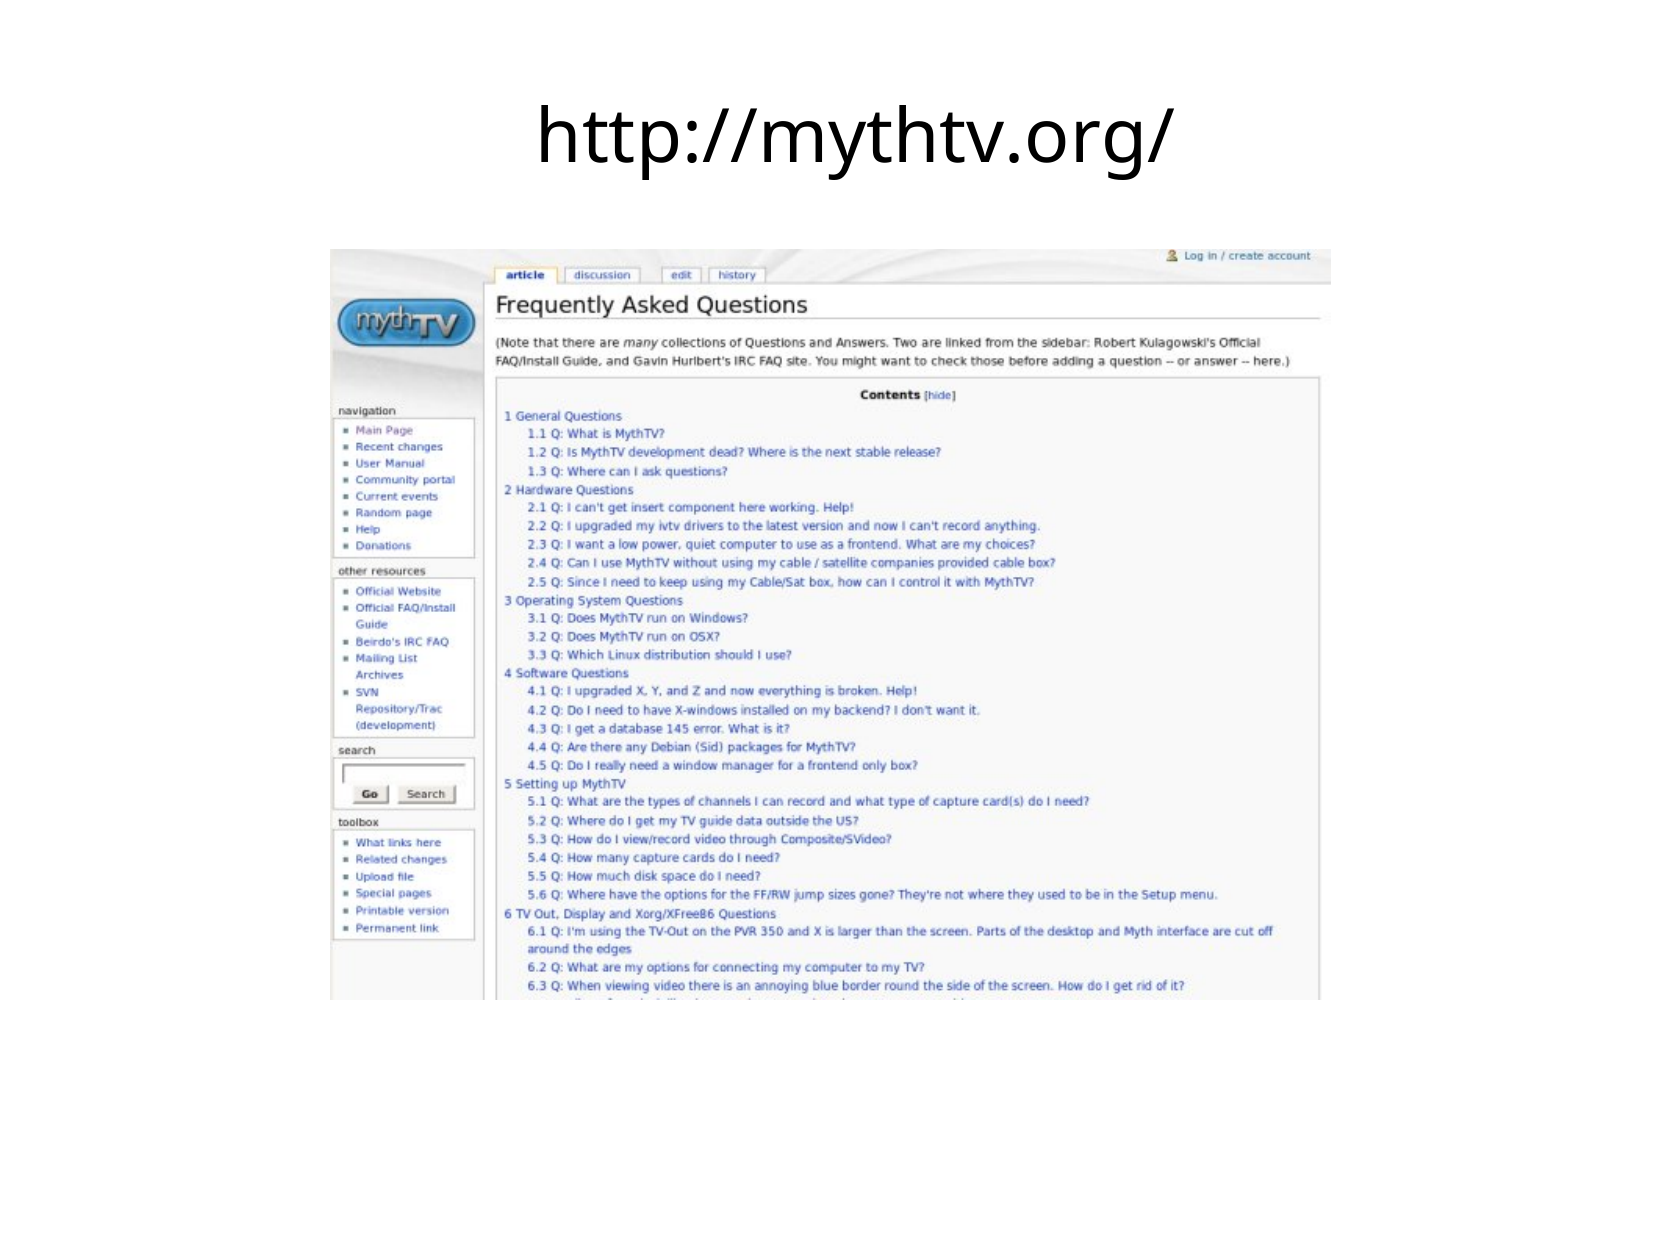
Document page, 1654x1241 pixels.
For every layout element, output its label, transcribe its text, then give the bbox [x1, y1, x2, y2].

text_box http://mythtv.org/ [521, 75, 1126, 179]
picture [330, 249, 1331, 1000]
